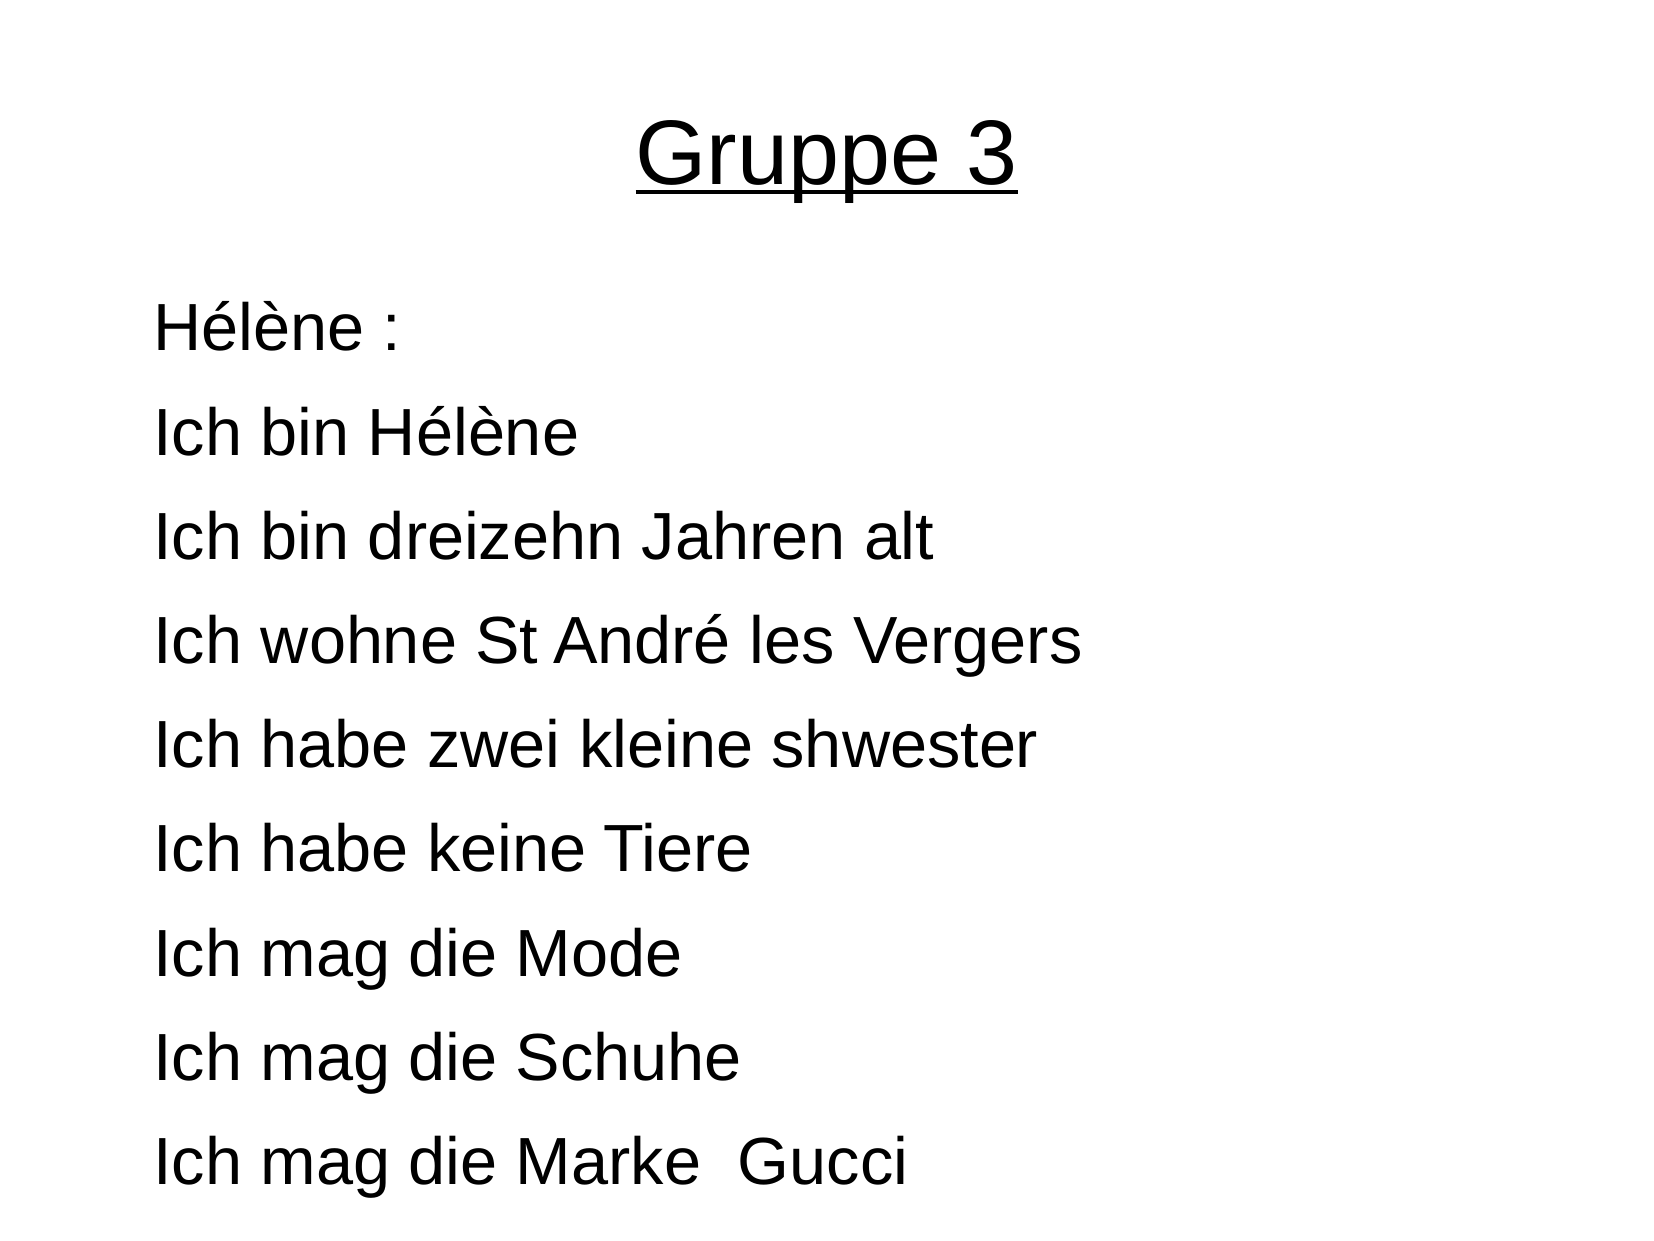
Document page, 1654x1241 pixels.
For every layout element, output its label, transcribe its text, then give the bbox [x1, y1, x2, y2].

list Hélène : Ich bin Hélène Ich bin dreizehn Jahren alt Ich wohne St André les Vergers Ich habe zwei kleine shwester Ich habe keine Tiere Ich mag die Mode Ich mag die Schuhe Ich mag die Marke Gucci [82, 290, 1571, 1199]
title Gruppe 3 [82, 49, 1571, 257]
